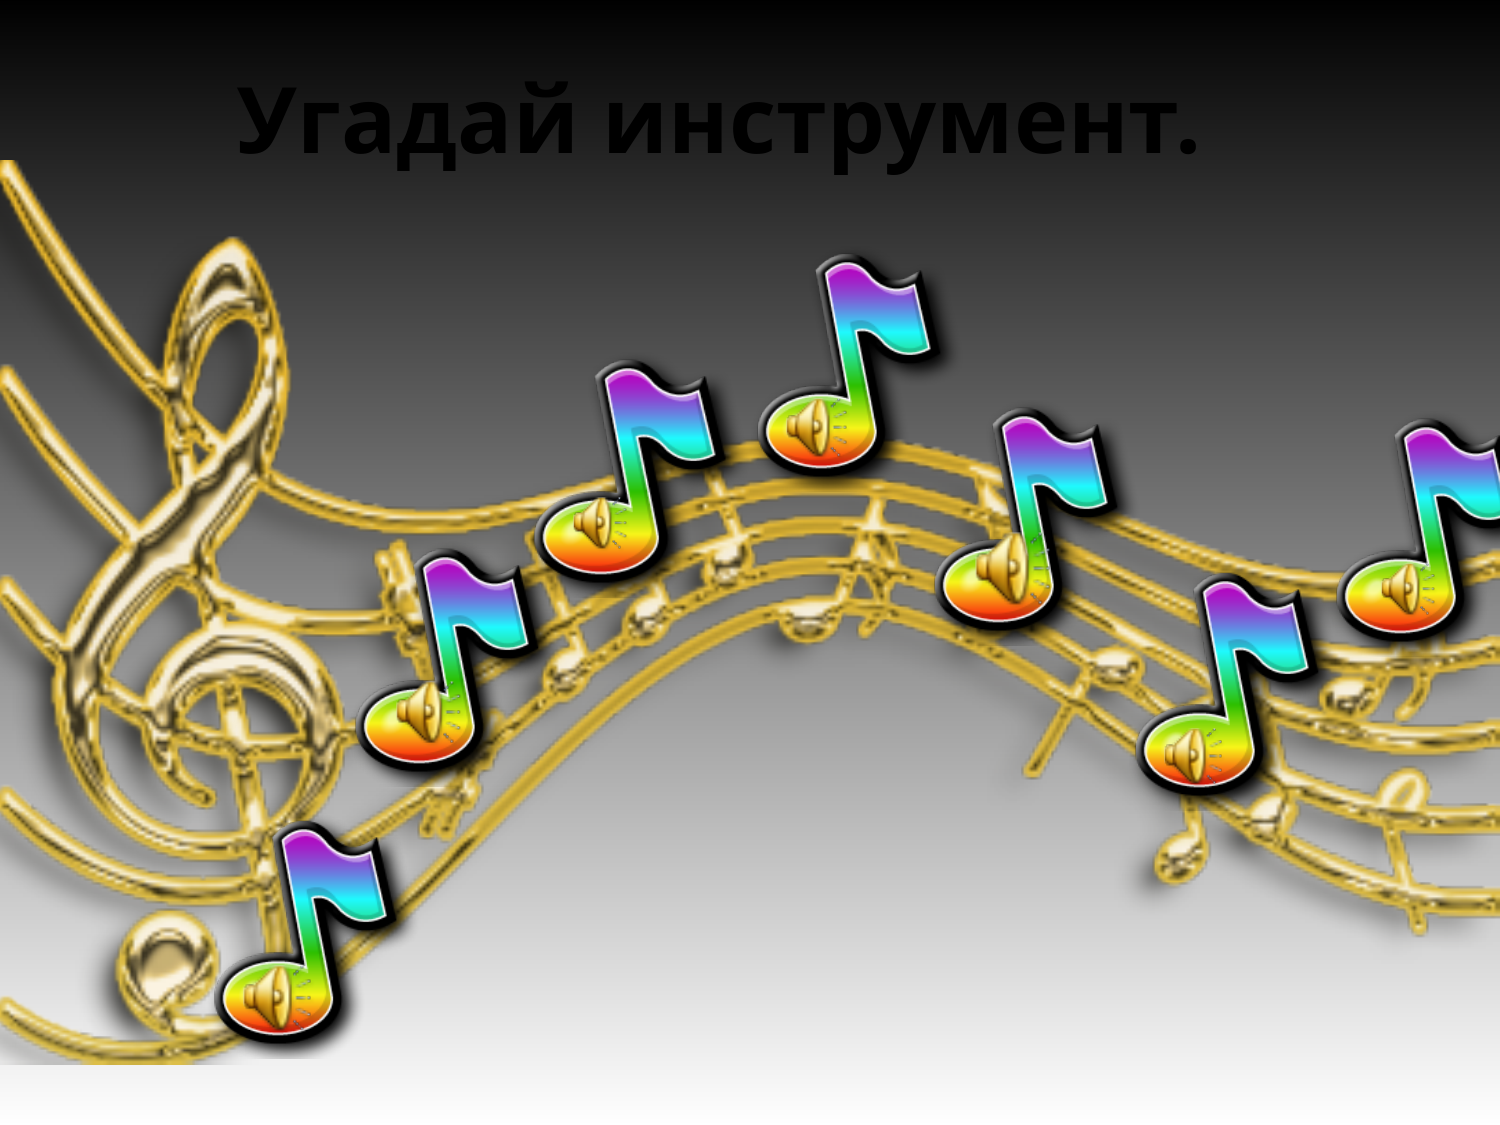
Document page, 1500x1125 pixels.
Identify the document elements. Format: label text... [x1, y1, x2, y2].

text_box Угадай инструмент. [222, 54, 1218, 180]
picture [0, 160, 1500, 1065]
